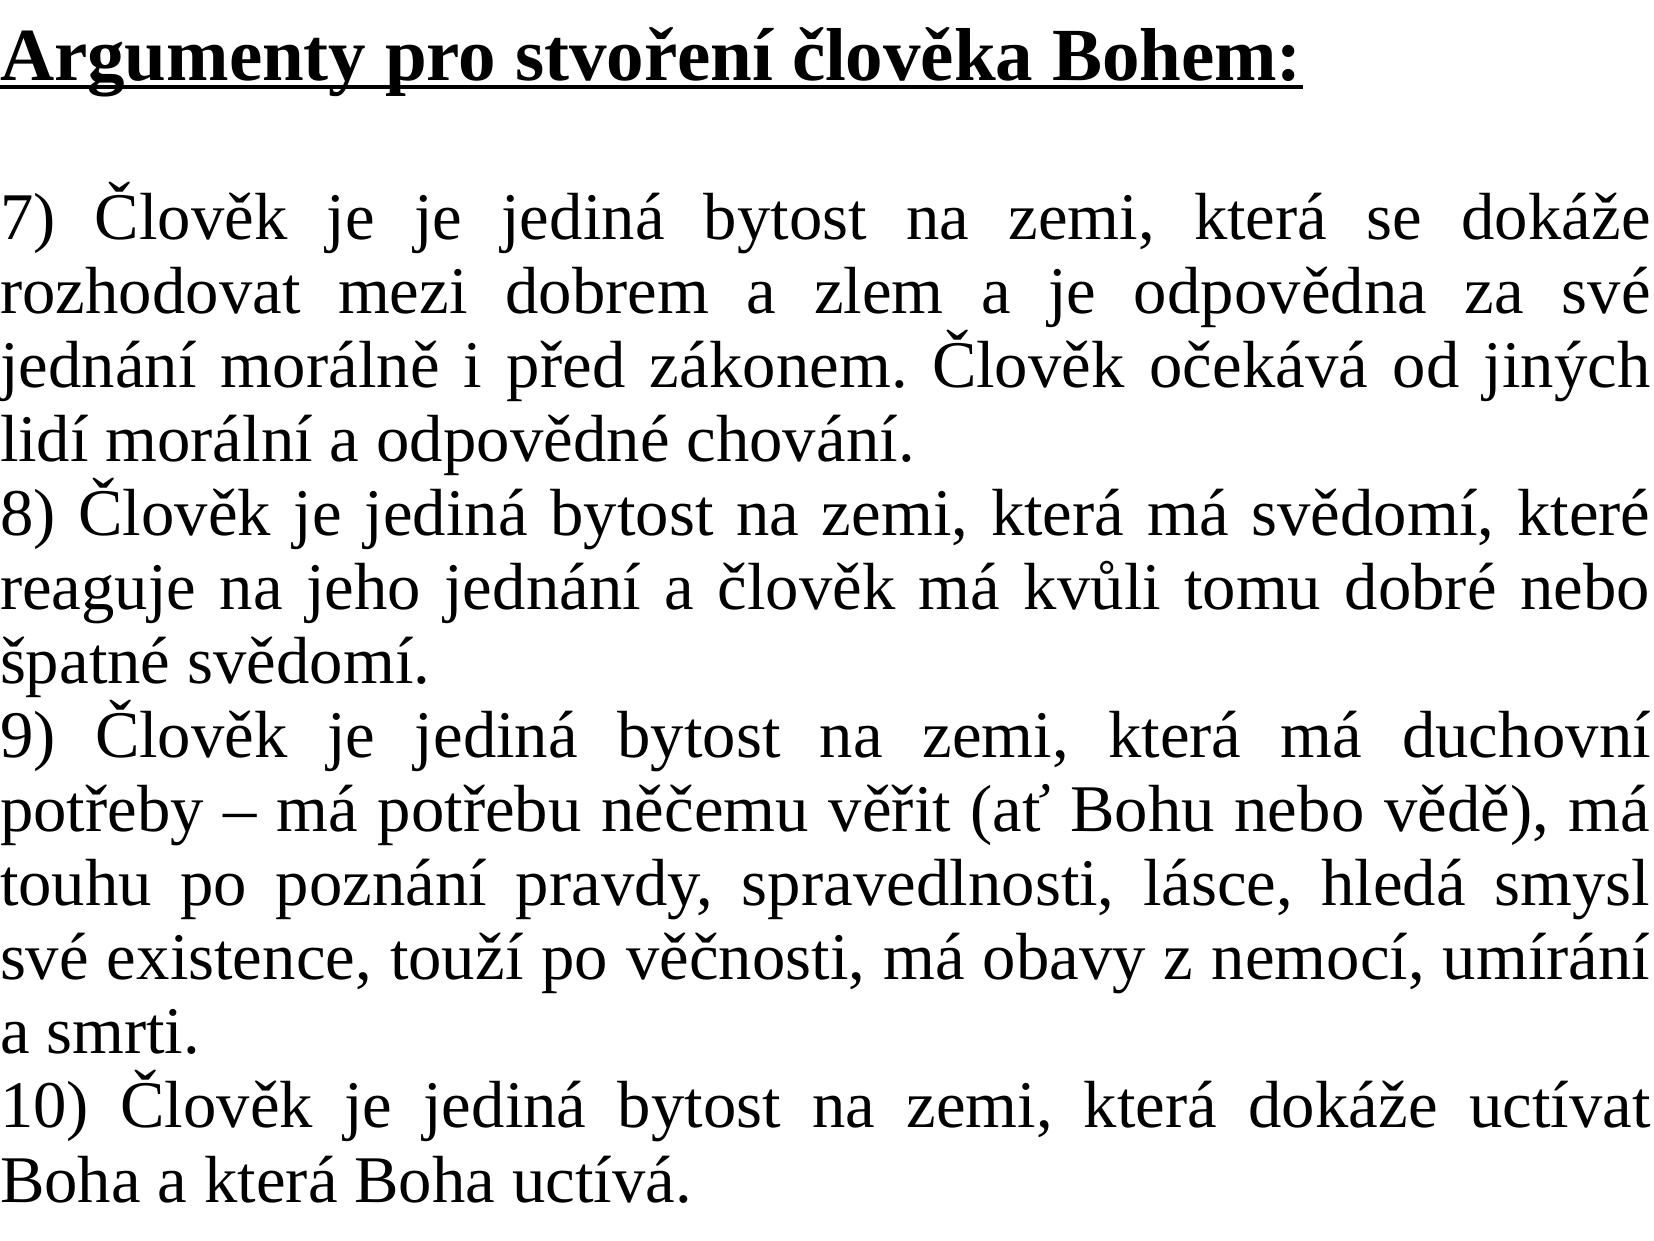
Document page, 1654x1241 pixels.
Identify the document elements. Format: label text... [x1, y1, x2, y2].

subtitle Argumenty pro stvoření člověka Bohem: 7) Člověk je je jediná bytost na zemi, která se dokáže rozhodovat mezi dobrem a zlem a je odpovědna za své jednání morálně i před zákonem. Člověk očekává od jiných lidí morální a odpovědné chování. 8) Člověk je jediná bytost na zemi, která má svědomí, které reaguje na jeho jednání a člověk má kvůli tomu dobré nebo špatné svědomí. 9) Člověk je jediná bytost na zemi, která má duchovní potřeby – má potřebu něčemu věřit (ať Bohu nebo vědě), má touhu po poznání pravdy, spravedlnosti, lásce, hledá smysl své existence, touží po věčnosti, má obavy z nemocí, umírání a smrti. 10) Člověk je jediná bytost na zemi, která dokáže uctívat Boha a která Boha uctívá. [0, 13, 1654, 1217]
